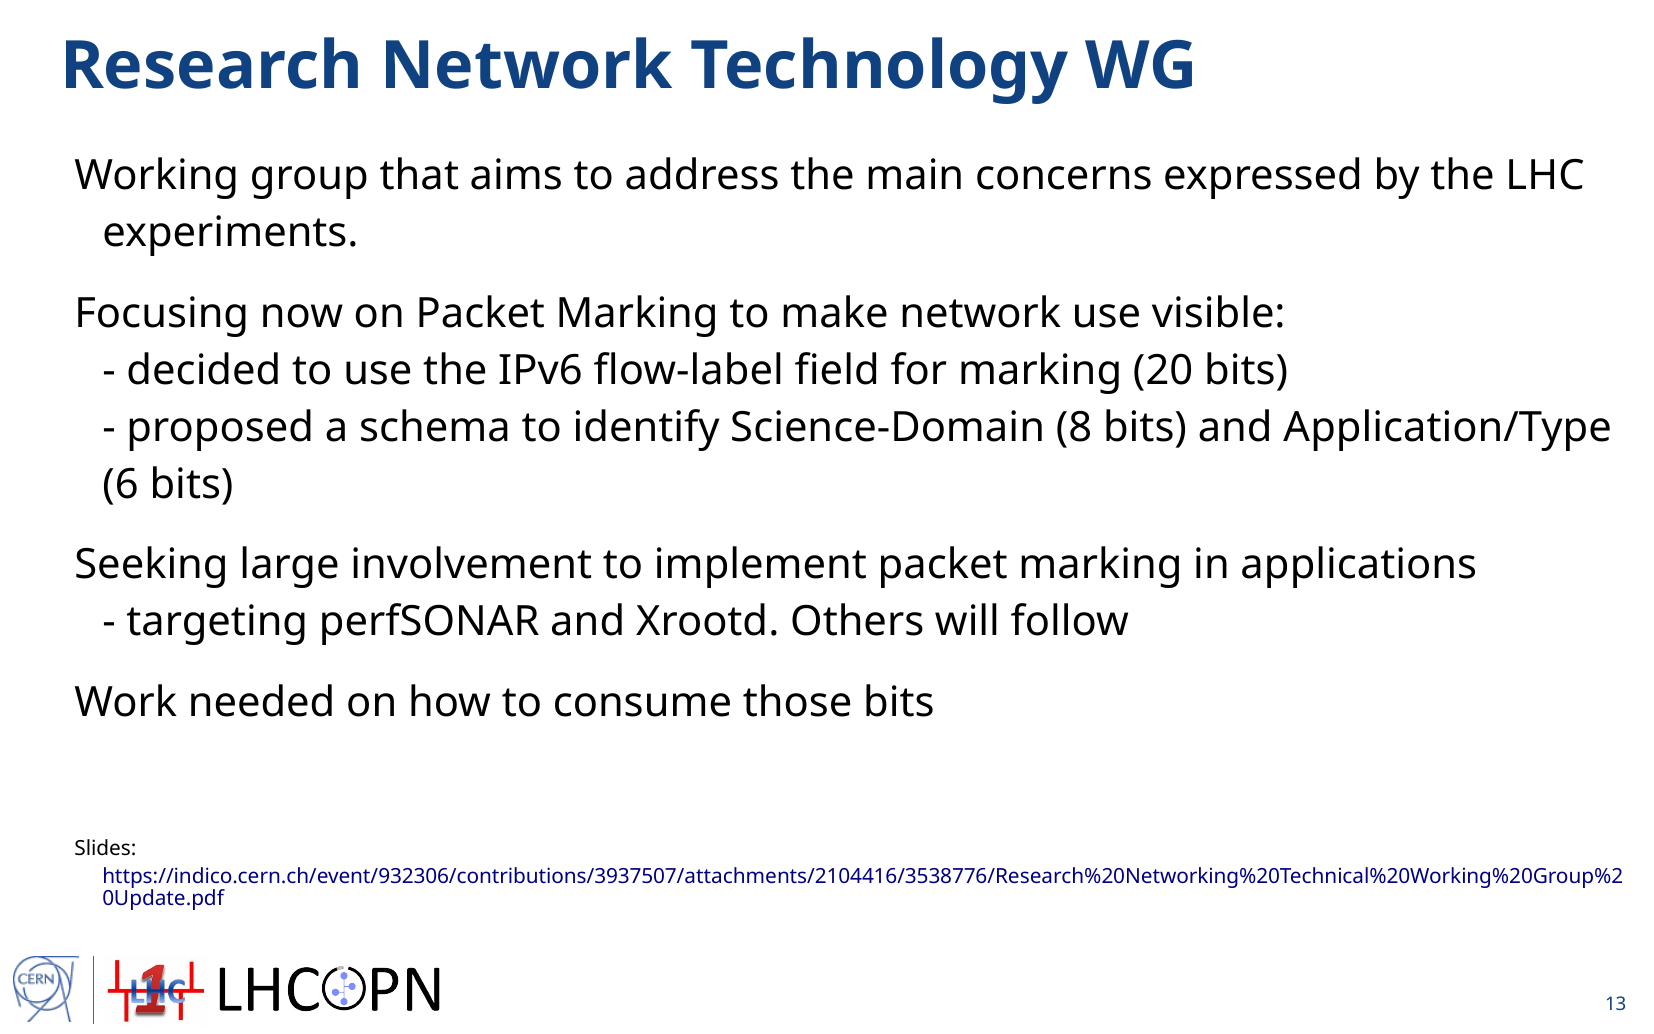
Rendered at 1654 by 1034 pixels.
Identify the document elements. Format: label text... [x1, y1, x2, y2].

picture [13, 956, 59, 1032]
text_box Working group that aims to address the main concerns expressed by the LHC experiments. Focusing now on Packet Marking to make network use visible: - decided to use the IPv6 flow-label field for marking (20 bits) - proposed a schema to identify Science-Domain (8 bits) and Application/Type (6 bits) Seeking large involvement to implement packet marking in applications - targeting perfSONAR and Xrootd. Others will follow Work needed on how to consume those bits Slides: https://indico.cern.ch/event/932306/contributions/3937507/attachments/2104416/3538776/Research%20Networking%20Technical%20Working%20Group%20Update.pdf [59, 137, 1639, 1034]
title Research Network Technology WG [60, 0, 1528, 137]
